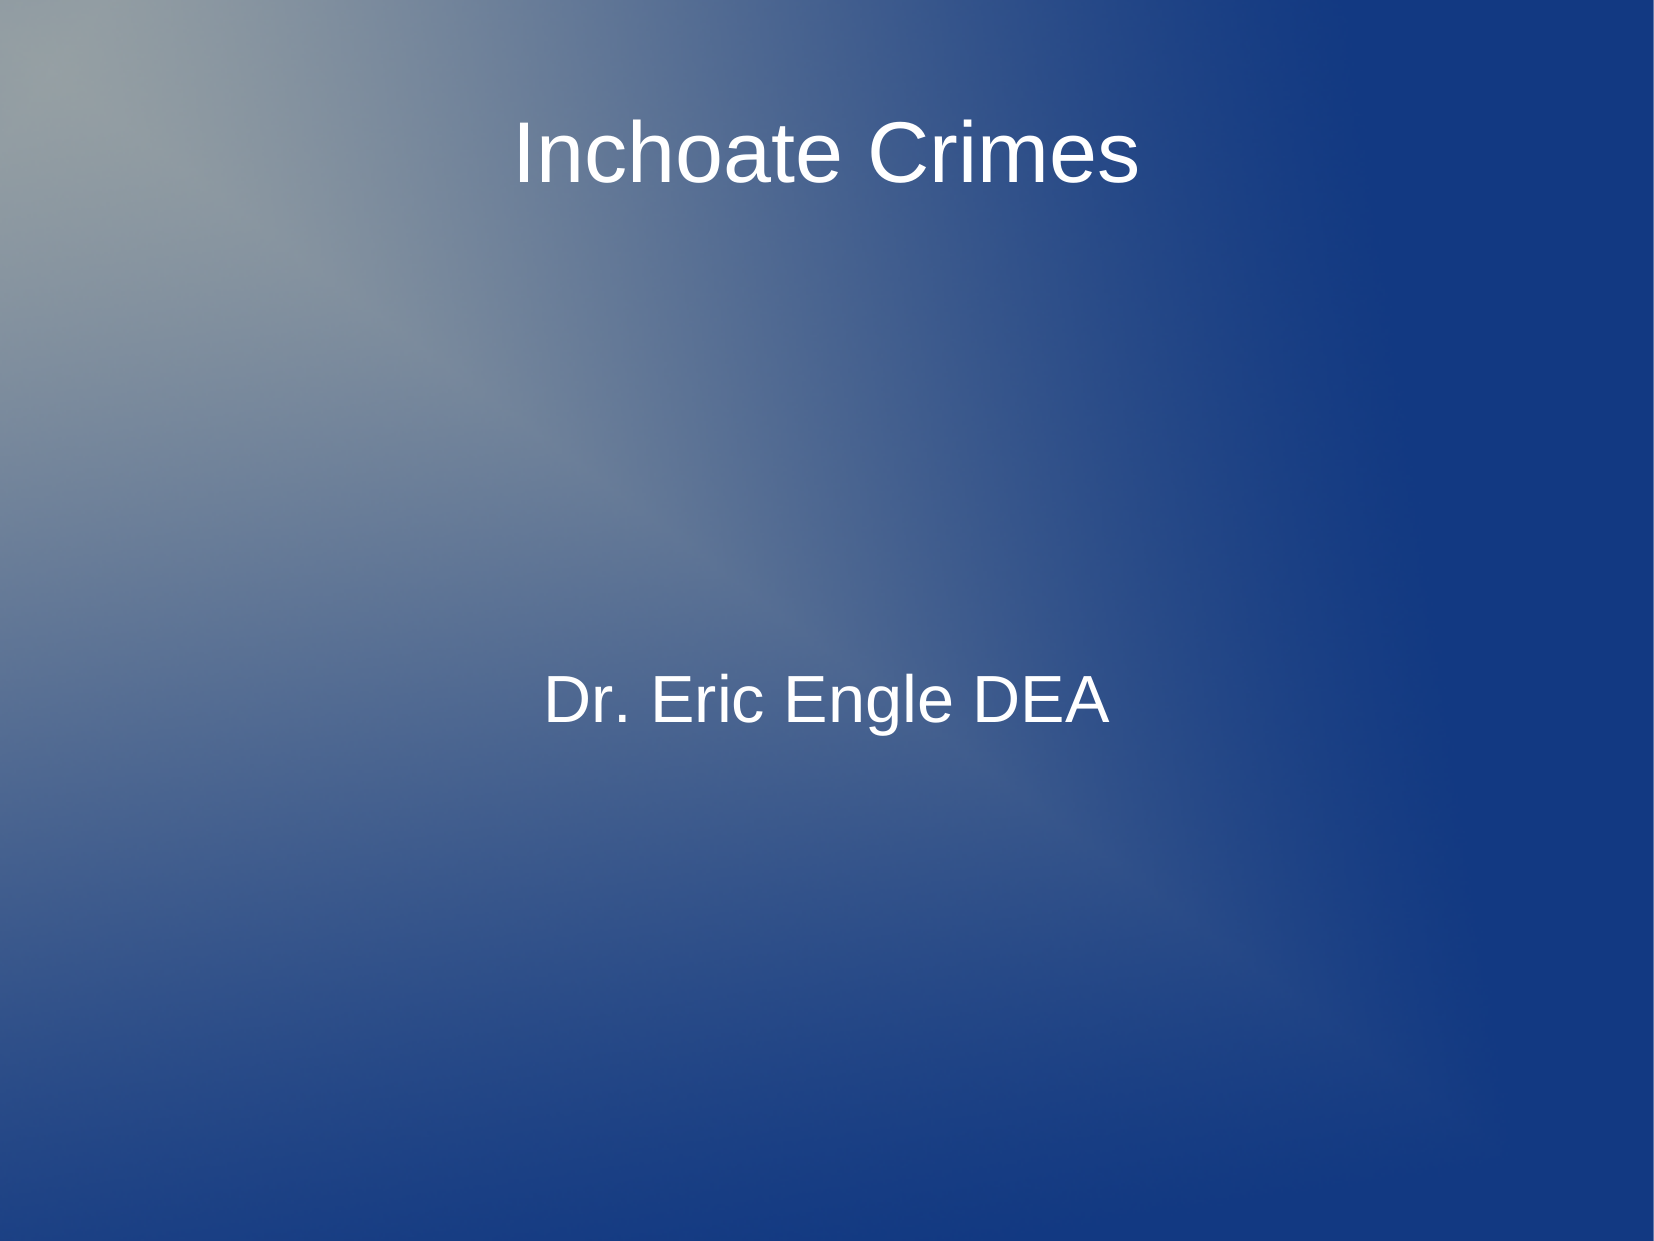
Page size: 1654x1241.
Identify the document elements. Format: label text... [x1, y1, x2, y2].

title Inchoate Crimes [82, 49, 1571, 257]
subtitle Dr. Eric Engle DEA [82, 290, 1571, 1109]
picture [0, 0, 1654, 1241]
